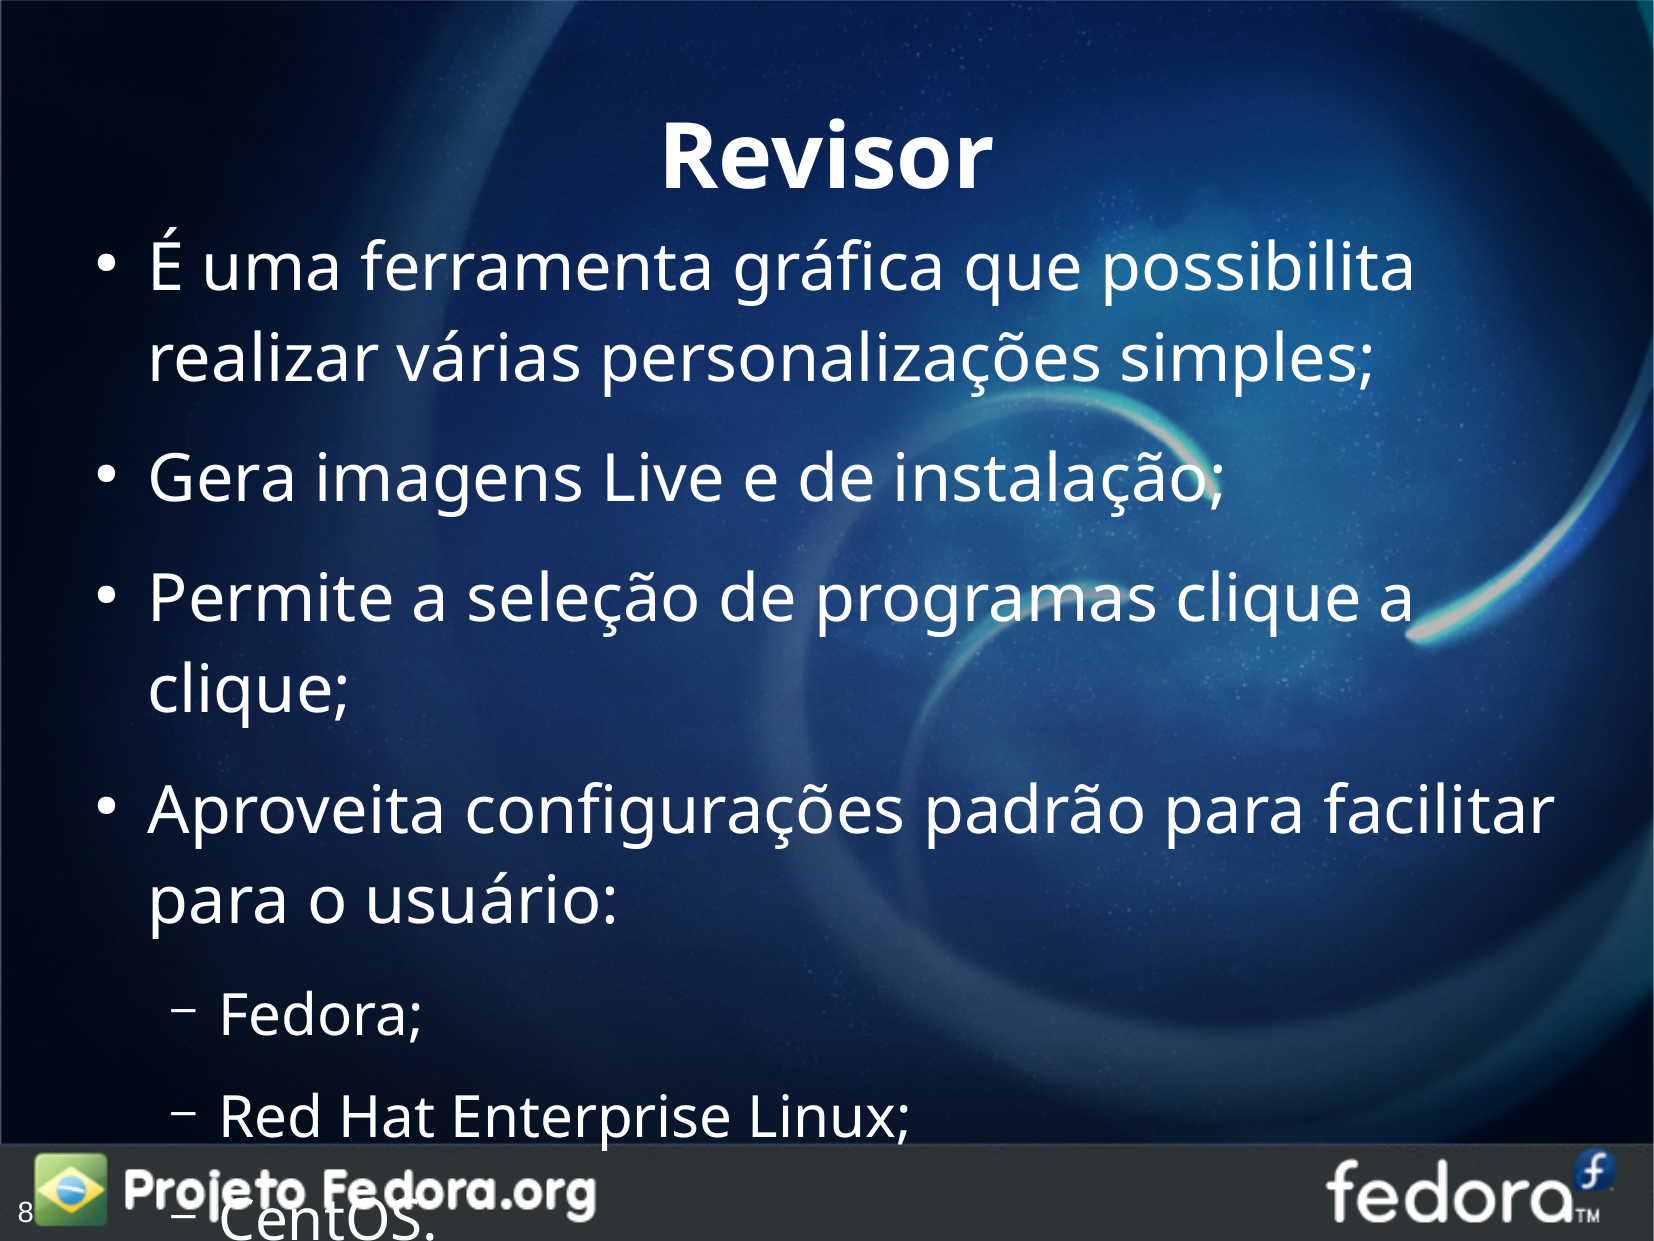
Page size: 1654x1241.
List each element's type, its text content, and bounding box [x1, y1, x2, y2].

picture [354, 1202, 381, 1236]
picture [264, 1212, 280, 1221]
list É uma ferramenta gráfica que possibilita realizar várias personalizações simples; Gera imagens Live e de instalação; Permite a seleção de programas clique a clique; Aproveita configurações padrão para facilitar para o usuário: Fedora; Red Hat Enterprise Linux; CentOS. [76, 219, 1565, 1133]
picture [0, 0, 1654, 1241]
title Revisor [82, 49, 1571, 257]
